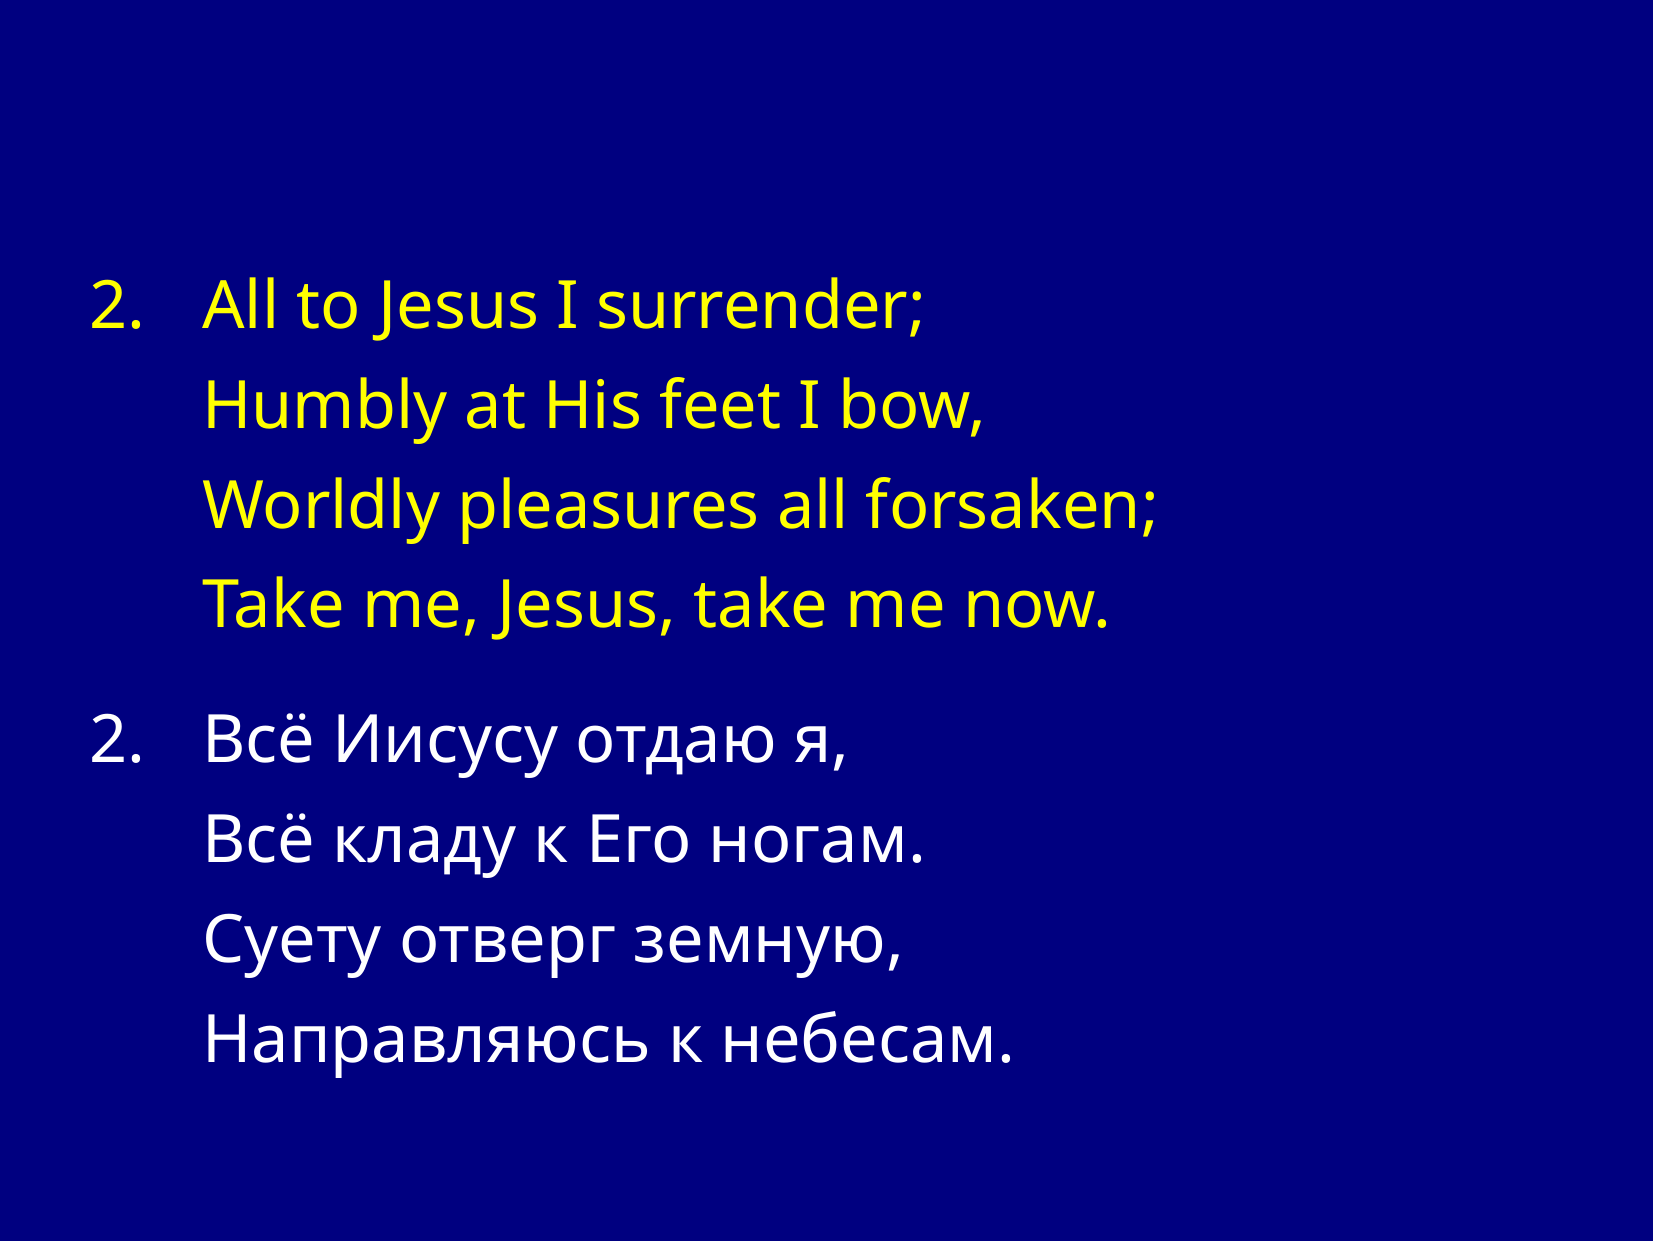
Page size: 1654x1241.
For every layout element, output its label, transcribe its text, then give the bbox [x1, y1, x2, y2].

text_box 2. All to Jesus I surrender; Humbly at His feet I bow, Worldly pleasures all forsaken; Take me, Jesus, take me now. [75, 150, 1576, 638]
text_box 2. Всё Иисусу отдаю я, Всё кладу к Его ногам. Суету отверг земную, Направляюсь к небесам. [75, 675, 1576, 1163]
